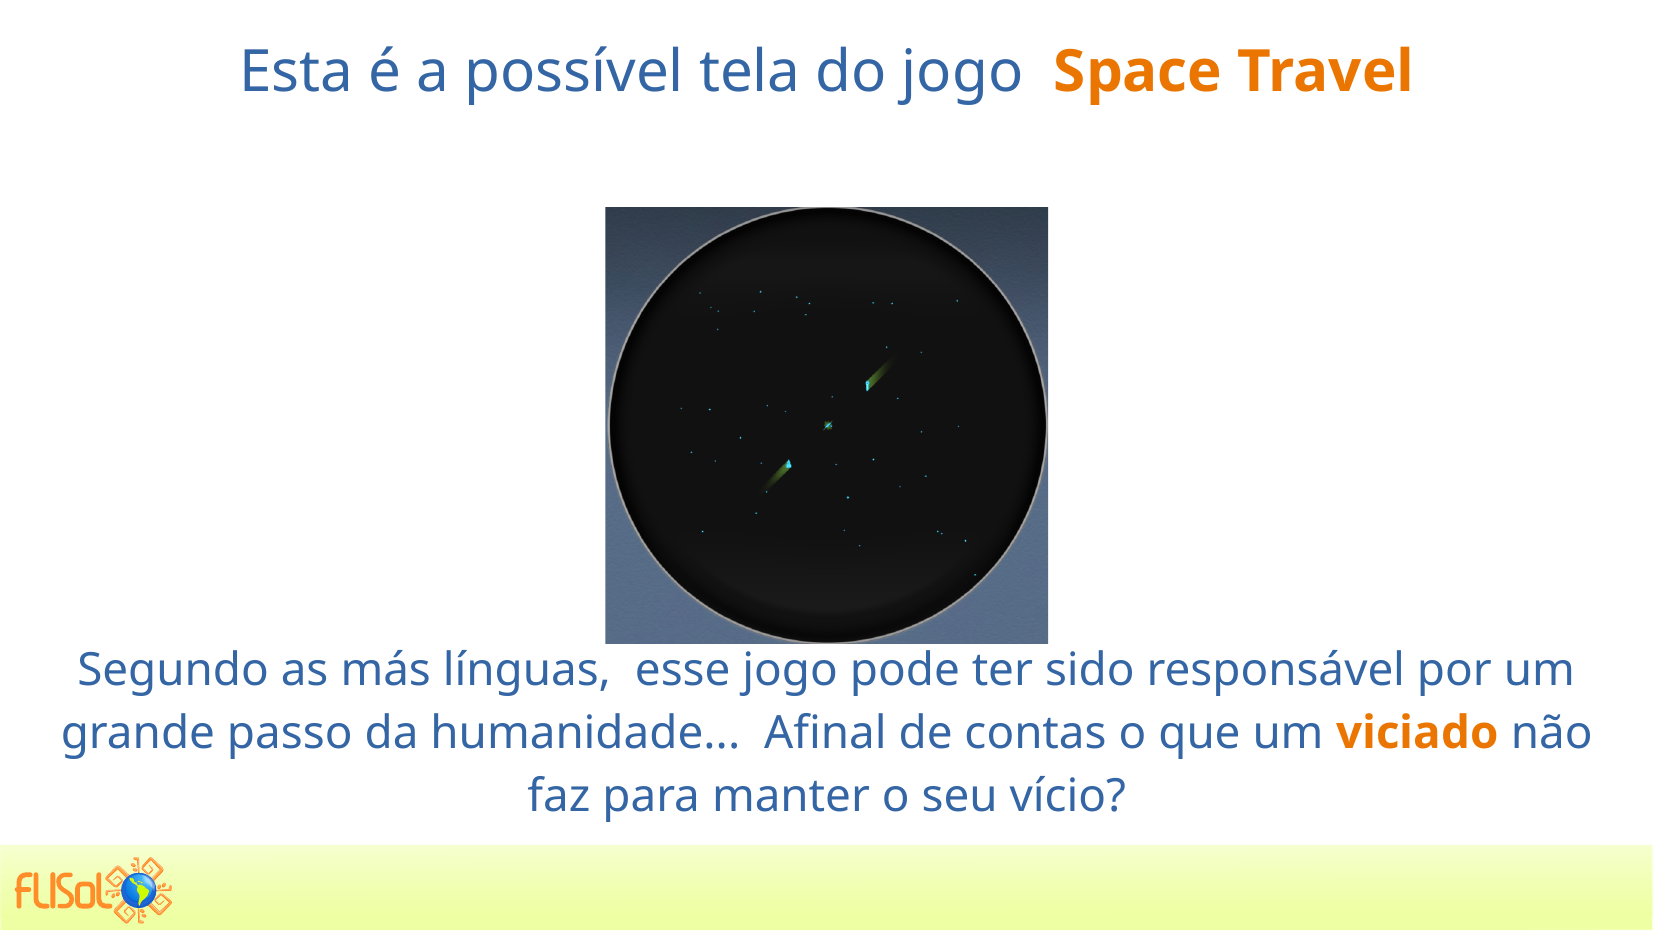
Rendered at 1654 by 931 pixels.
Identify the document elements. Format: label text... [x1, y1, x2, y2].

text_box [0, 844, 1654, 931]
text_box Segundo as más línguas, esse jogo pode ter sido responsável por um grande passo da humanidade... Afinal de contas o que um viciado não faz para manter o seu vício? [29, 653, 1625, 808]
picture [605, 206, 1049, 644]
text_box Esta é a possível tela do jogo Space Travel [29, 35, 1625, 103]
